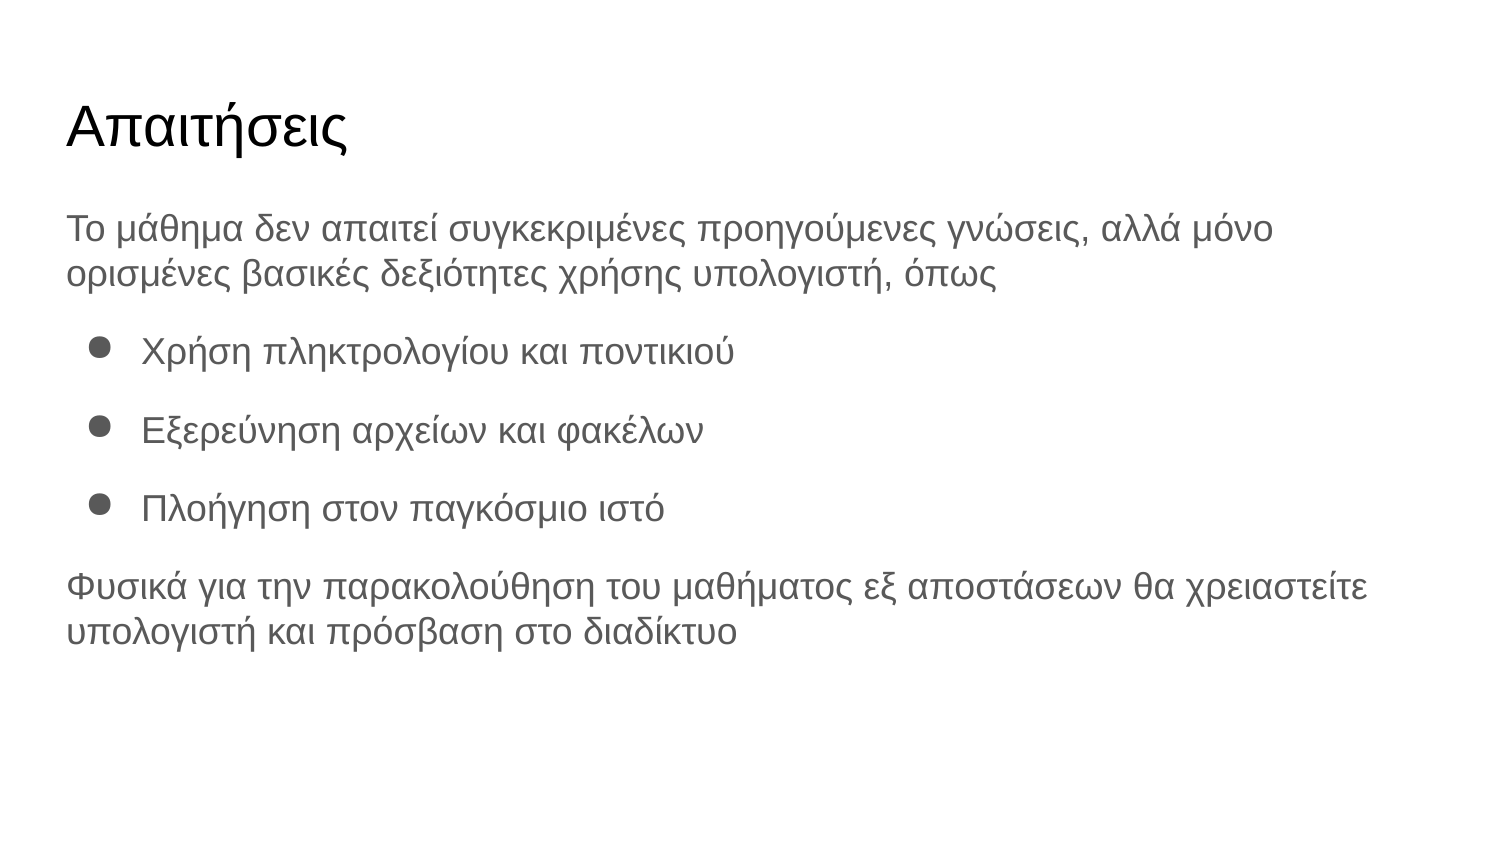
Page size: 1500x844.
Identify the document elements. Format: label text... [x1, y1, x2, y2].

title Απαιτήσεις [51, 72, 1449, 167]
list Το μάθημα δεν απαιτεί συγκεκριμένες προηγούμενες γνώσεις, αλλά μόνο ορισμένες βασικές δεξιότητες χρήσης υπολογιστή, όπως Χρήση πληκτρολογίου και ποντικιού Εξερεύνηση αρχείων και φακέλων Πλοήγηση στον παγκόσμιο ιστό Φυσικά για την παρακολούθηση του μαθήματος εξ αποστάσεων θα χρειαστείτε υπολογιστή και πρόσβαση στο διαδίκτυο [51, 189, 1449, 750]
